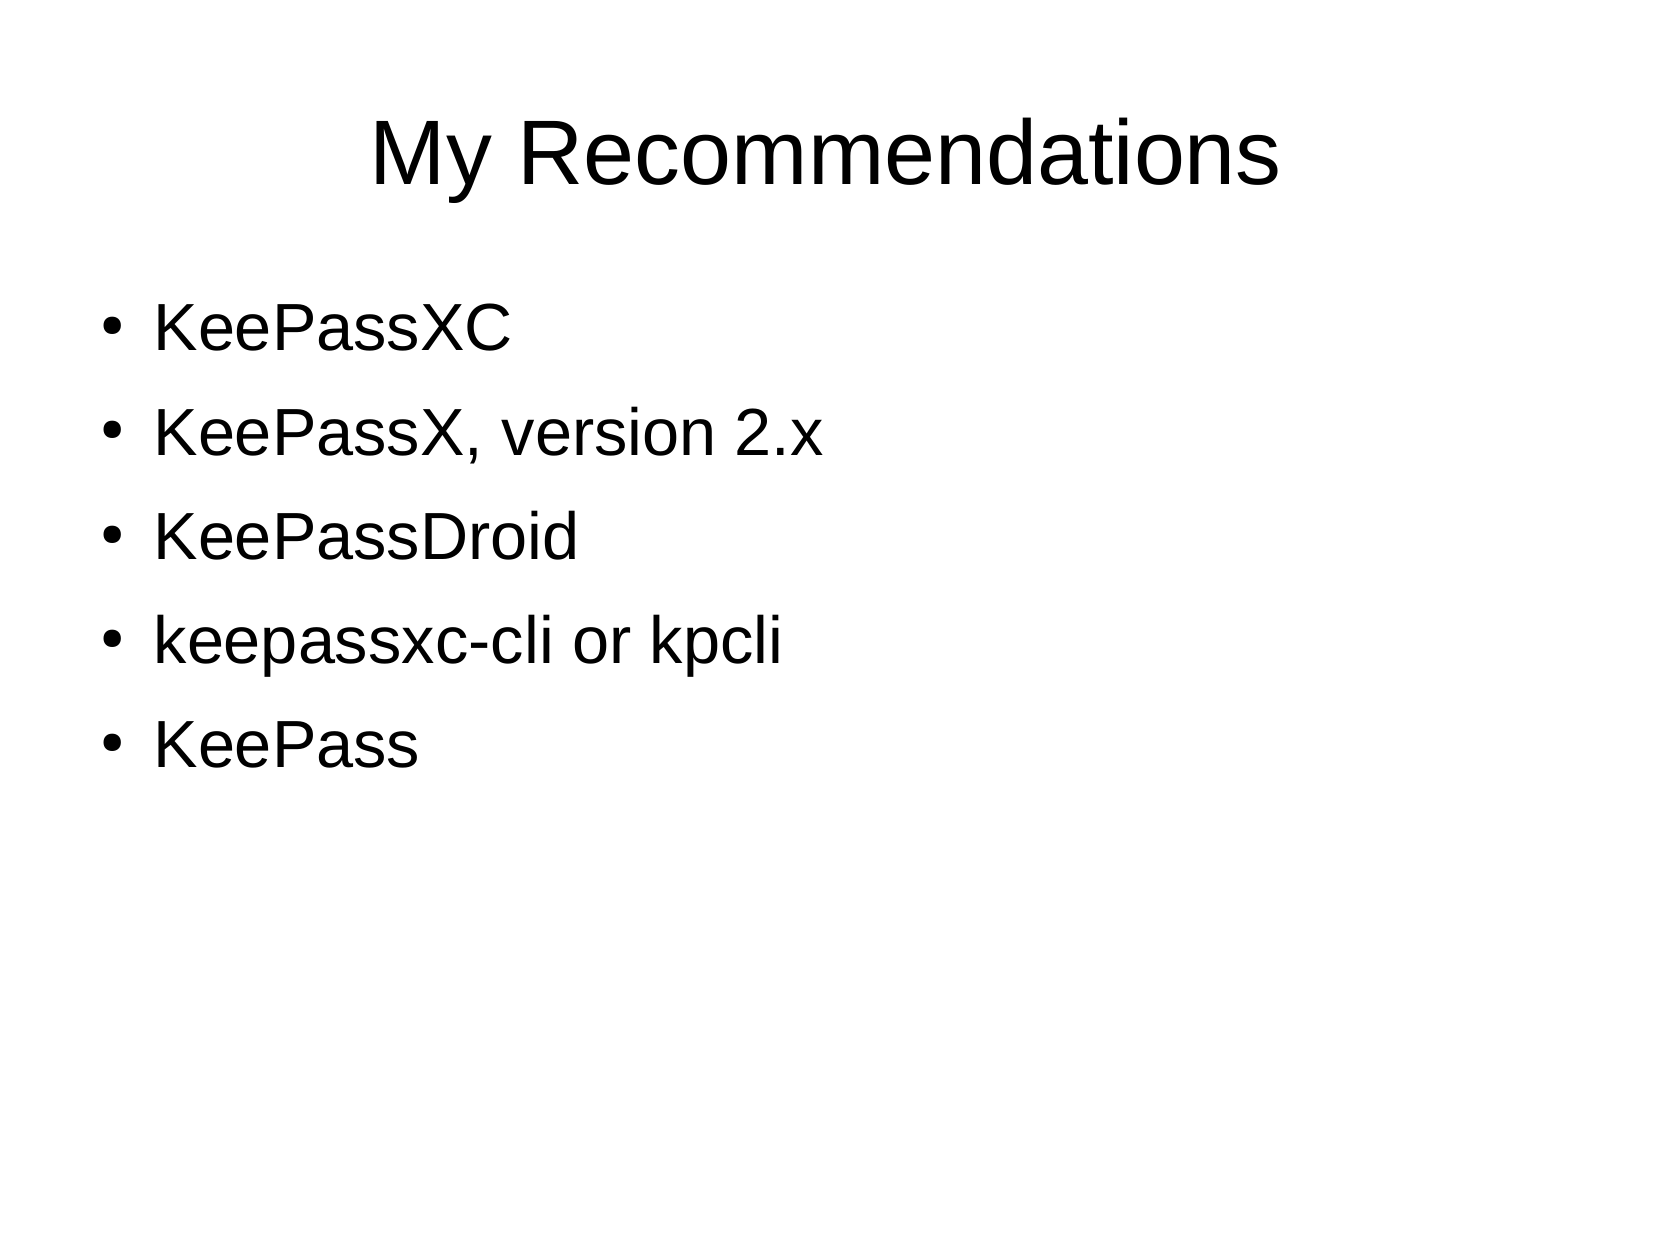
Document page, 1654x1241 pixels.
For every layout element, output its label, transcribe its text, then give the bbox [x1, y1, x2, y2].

title My Recommendations [82, 49, 1571, 257]
list KeePassXC KeePassX, version 2.x KeePassDroid keepassxc-cli or kpcli KeePass [82, 290, 1538, 1010]
